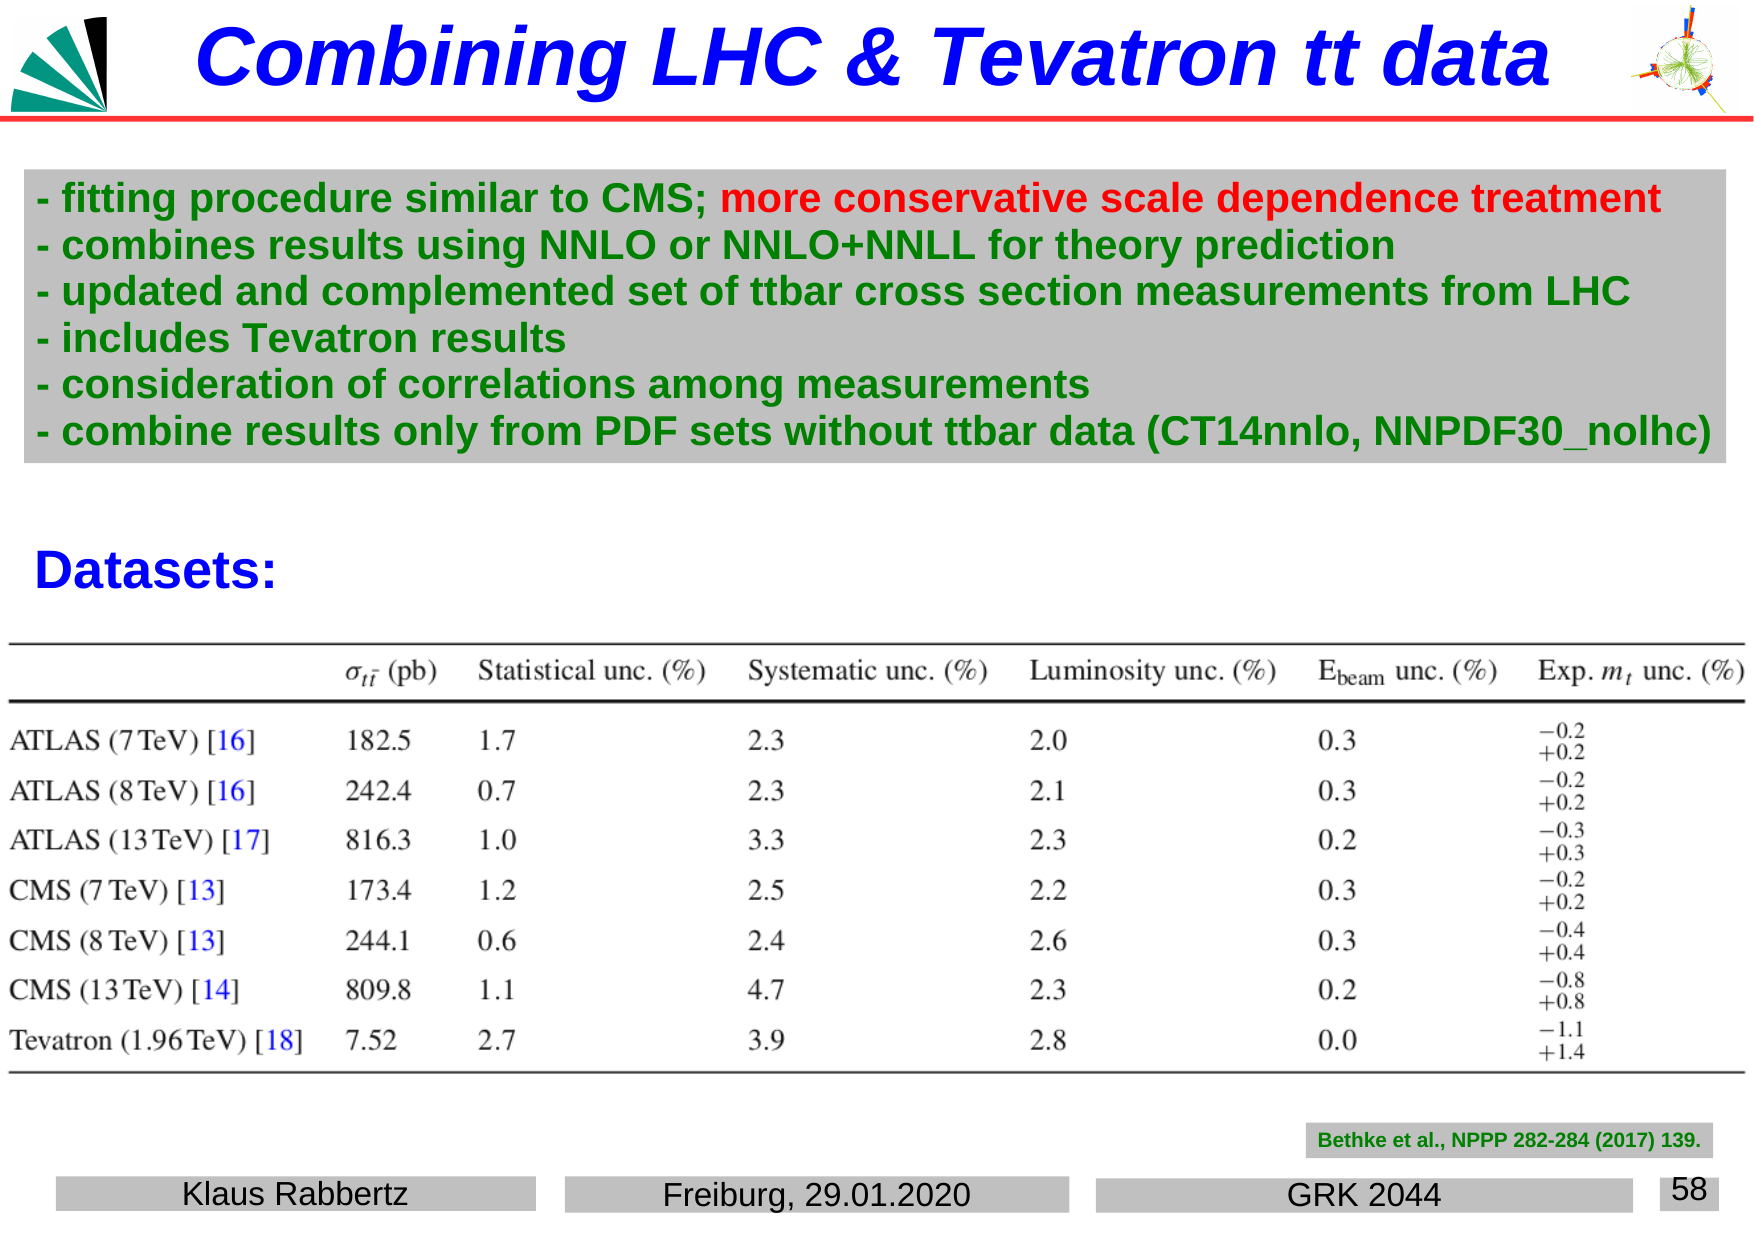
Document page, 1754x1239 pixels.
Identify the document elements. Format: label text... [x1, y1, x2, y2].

title Combining LHC & Tevatron tt data [129, 0, 1618, 160]
text_box - fitting procedure similar to CMS; more conservative scale dependence treatment - combines results using NNLO or NNLO+NNLL for theory prediction - updated and complemented set of ttbar cross section measurements from LHC - includes Tevatron results - consideration of correlations among measurements - combine results only from PDF sets without ttbar data (CT14nnlo, NNPDF30_nolhc) [24, 169, 1727, 464]
text_box Datasets: [22, 533, 292, 607]
picture [11, 17, 107, 113]
picture [0, 632, 1754, 1087]
text_box Bethke et al., NPPP 282-284 (2017) 139. [1305, 1122, 1714, 1159]
picture [1631, 5, 1739, 113]
